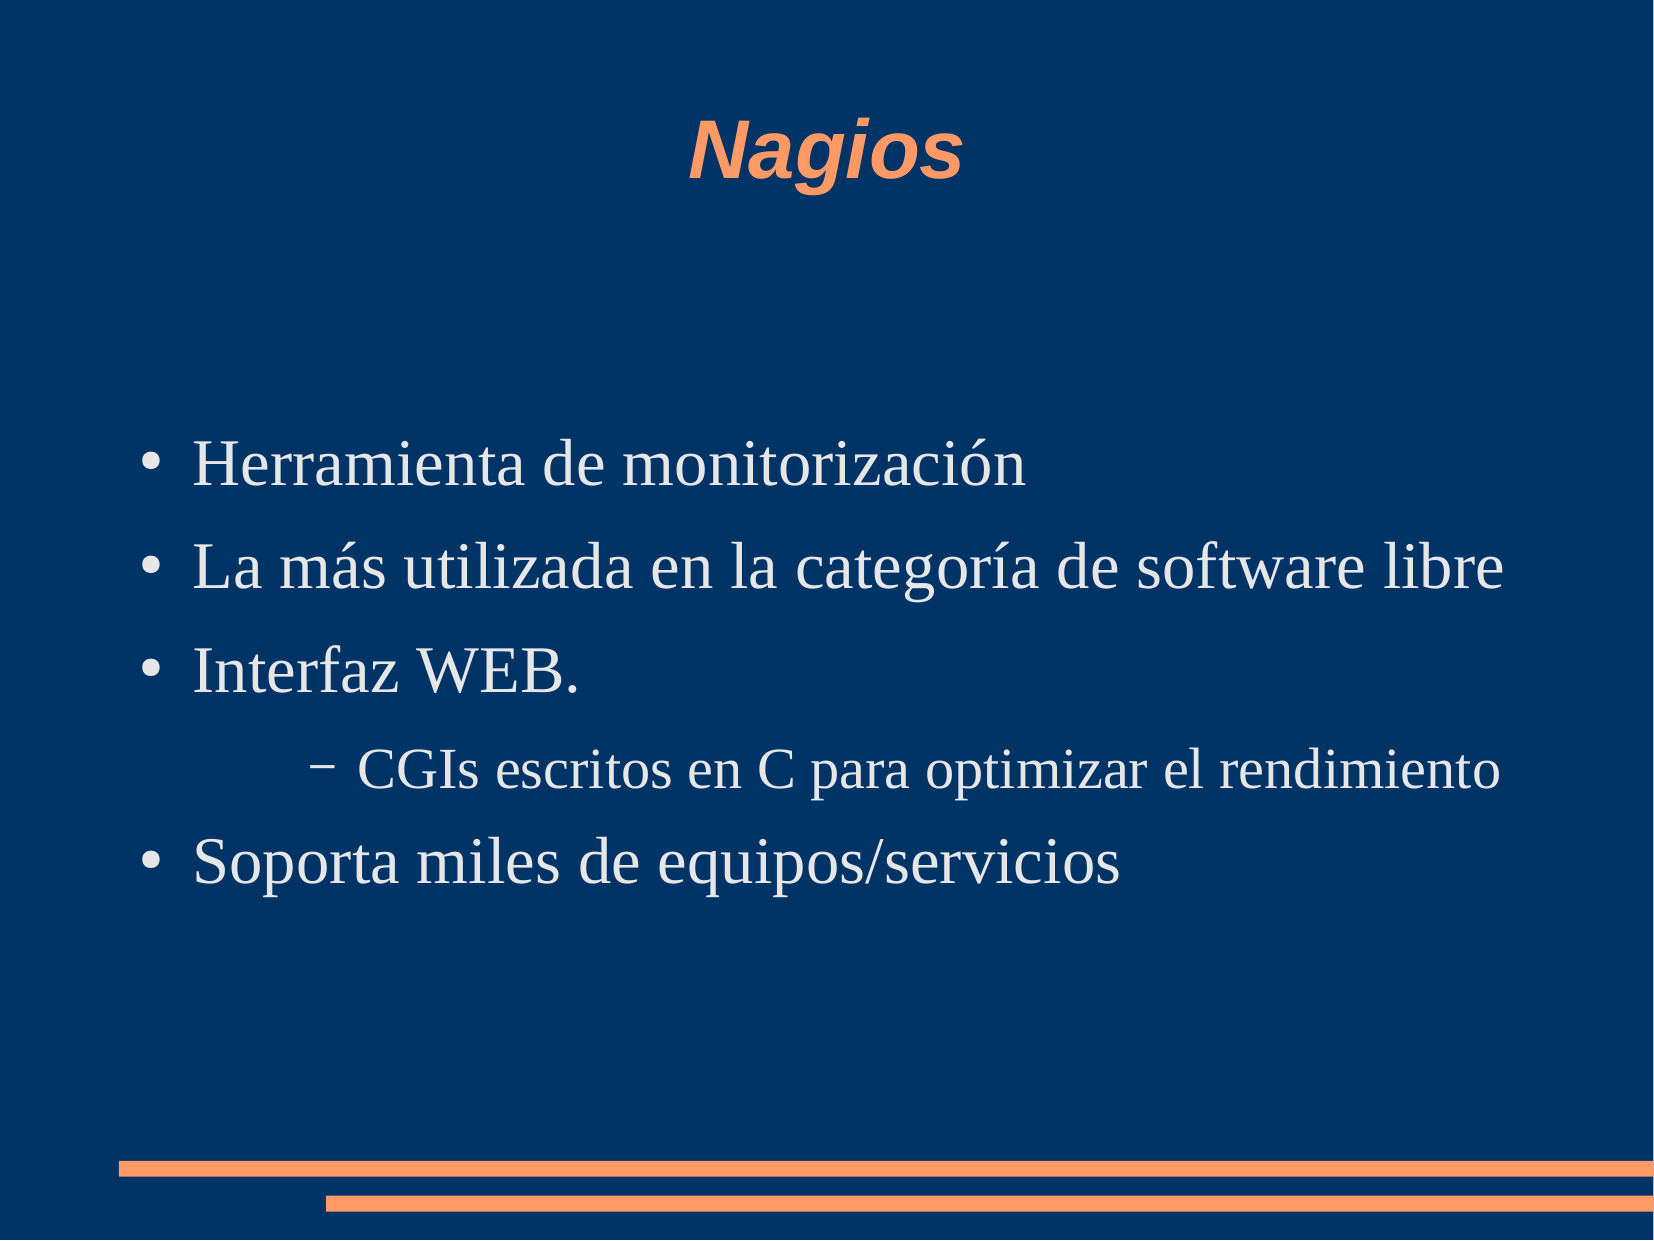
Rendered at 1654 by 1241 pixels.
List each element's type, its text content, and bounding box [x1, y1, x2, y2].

title Nagios [121, 53, 1534, 246]
list Herramienta de monitorización La más utilizada en la categoría de software libre Interfaz WEB. CGIs escritos en C para optimizar el rendimiento Soporta miles de equipos/servicios [121, 322, 1561, 1126]
